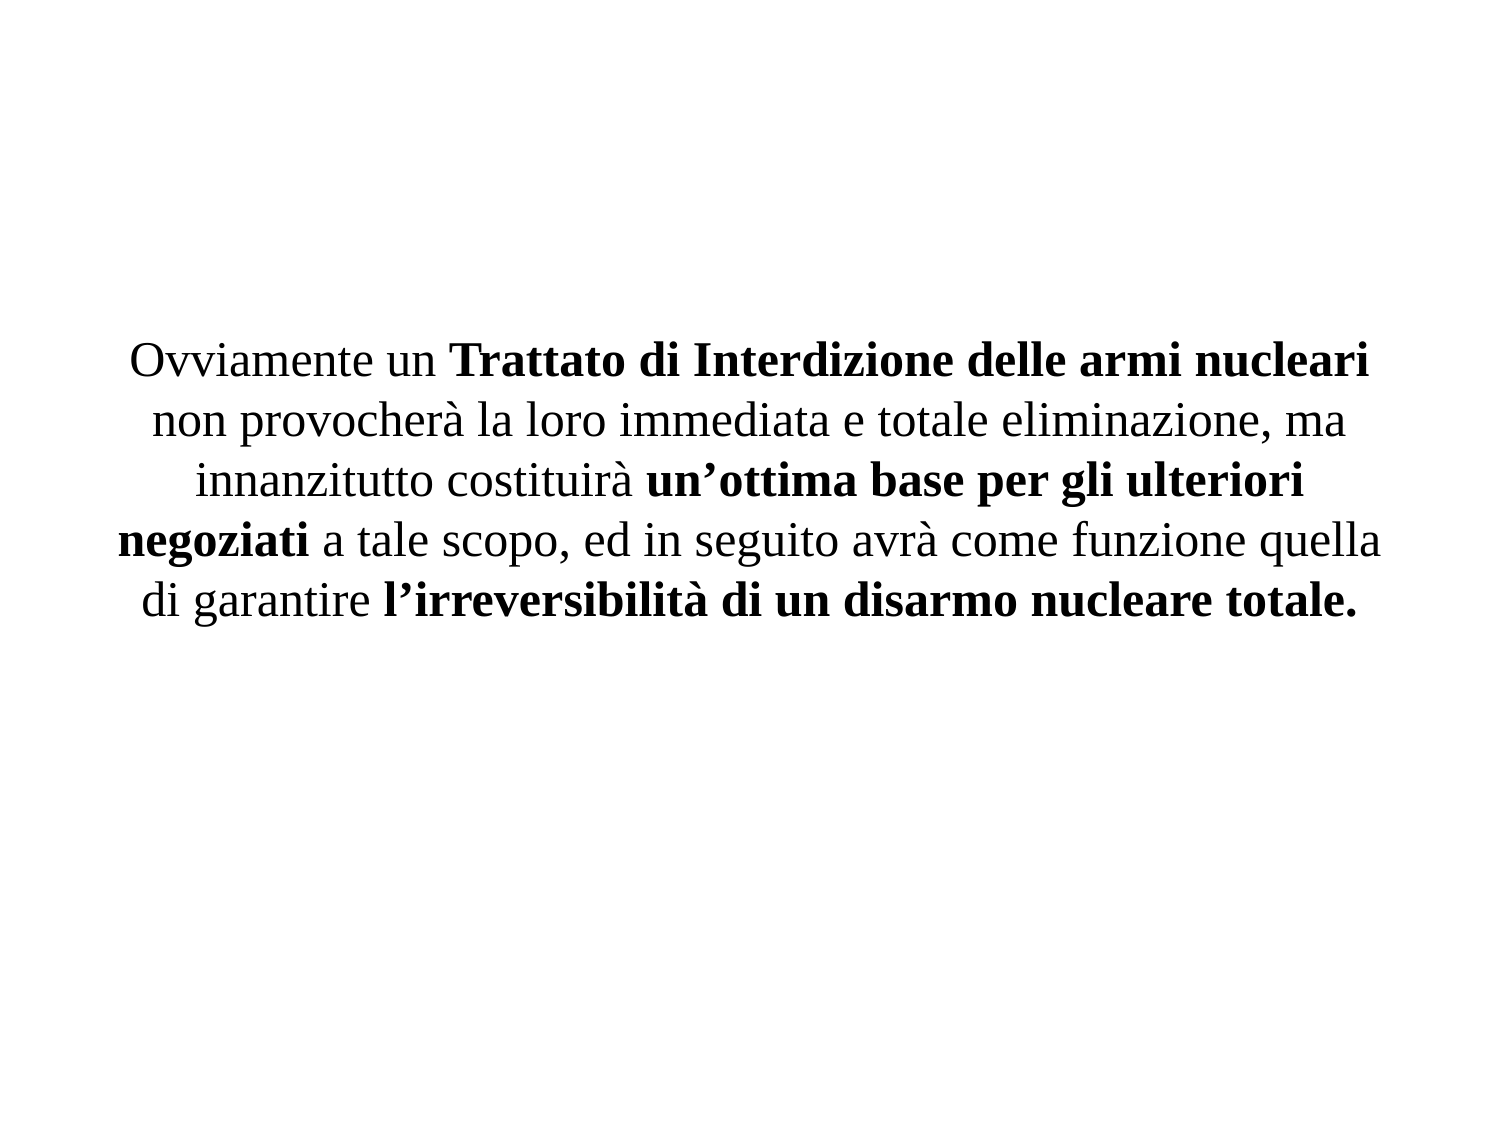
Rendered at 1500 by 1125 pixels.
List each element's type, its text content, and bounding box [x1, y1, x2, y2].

text_box Ovviamente un Trattato di Interdizione delle armi nucleari non provocherà la loro immediata e totale eliminazione, ma innanzitutto costituirà un’ottima base per gli ulteriori negoziati a tale scopo, ed in seguito avrà come funzione quella di garantire l’irreversibilità di un disarmo nucleare totale. [89, 259, 1411, 695]
